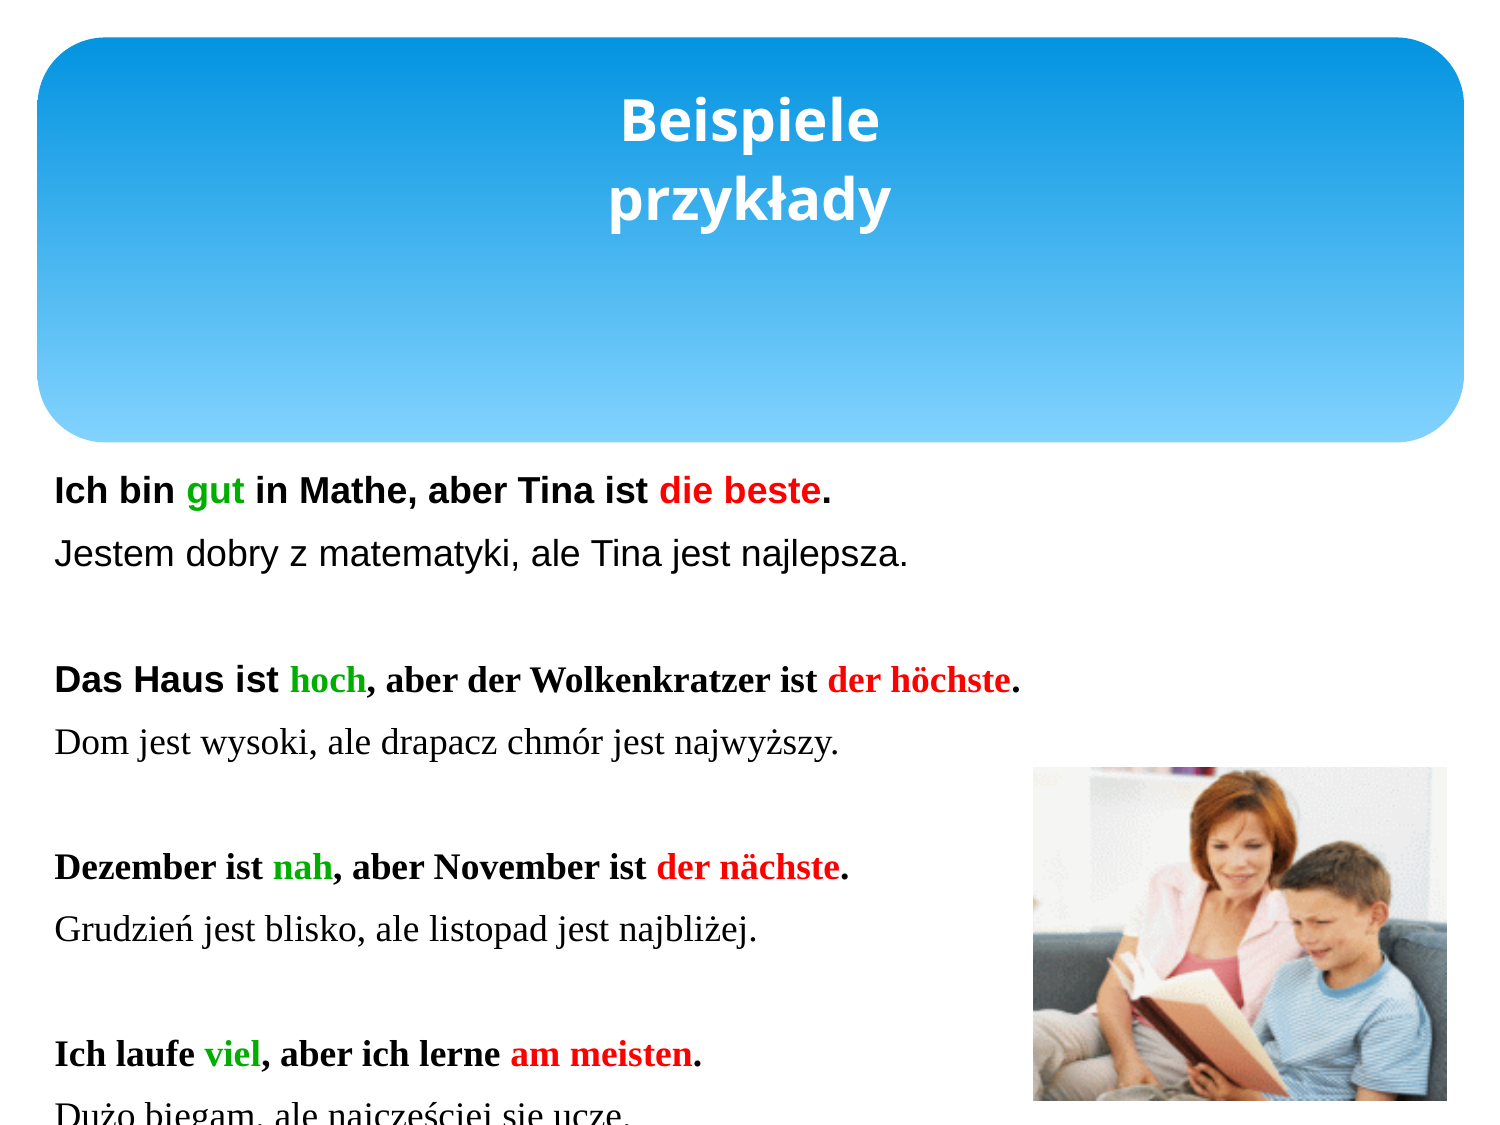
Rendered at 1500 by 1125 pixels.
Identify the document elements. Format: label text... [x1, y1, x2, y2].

title Beispiele przykłady [75, 62, 1425, 254]
picture [1033, 767, 1447, 1101]
subtitle Ich bin gut in Mathe, aber Tina ist die beste. Jestem dobry z matematyki, ale Tina jest najlepsza. Das Haus ist hoch, aber der Wolkenkratzer ist der höchste. Dom jest wysoki, ale drapacz chmór jest najwyższy. Dezember ist nah, aber November ist der nächste. Grudzień jest blisko, ale listopad jest najbliżej. Ich laufe viel, aber ich lerne am meisten. Dużo biegam, ale najczęściej się uczę. [54, 447, 1270, 1125]
